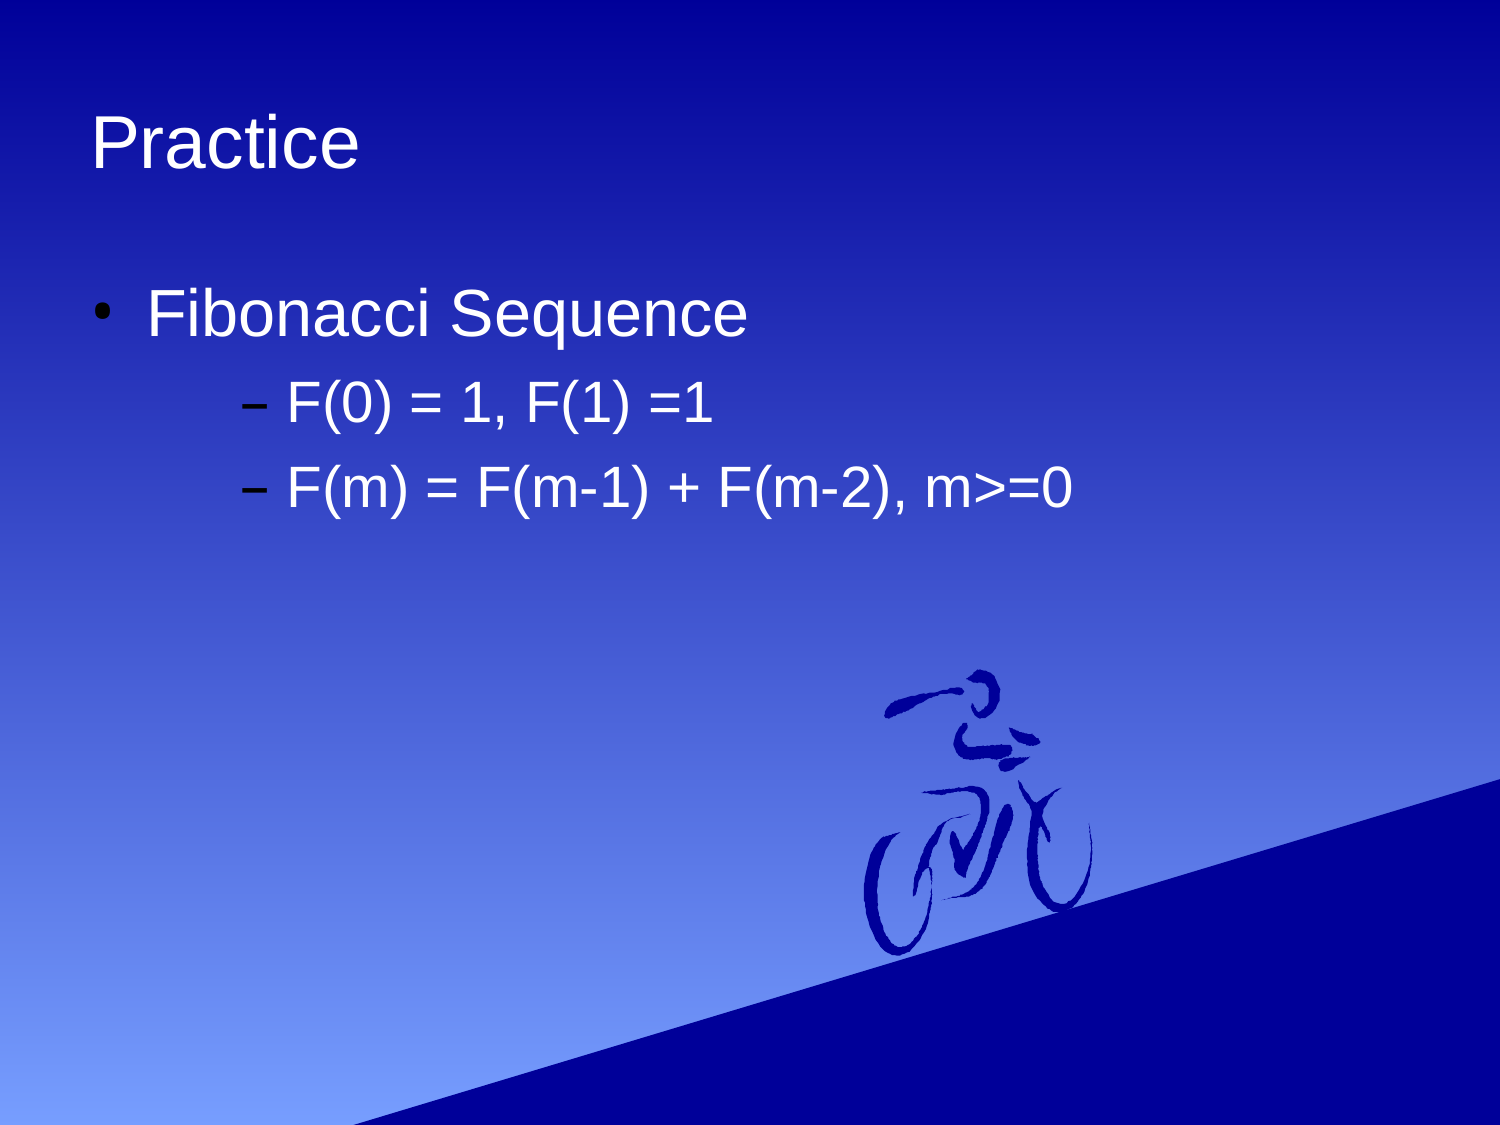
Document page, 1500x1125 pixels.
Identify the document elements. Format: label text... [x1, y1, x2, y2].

list Fibonacci Sequence F(0) = 1, F(1) =1 F(m) = F(m-1) + F(m-2), m>=0 [75, 262, 1426, 1005]
title Practice [75, 45, 1426, 233]
